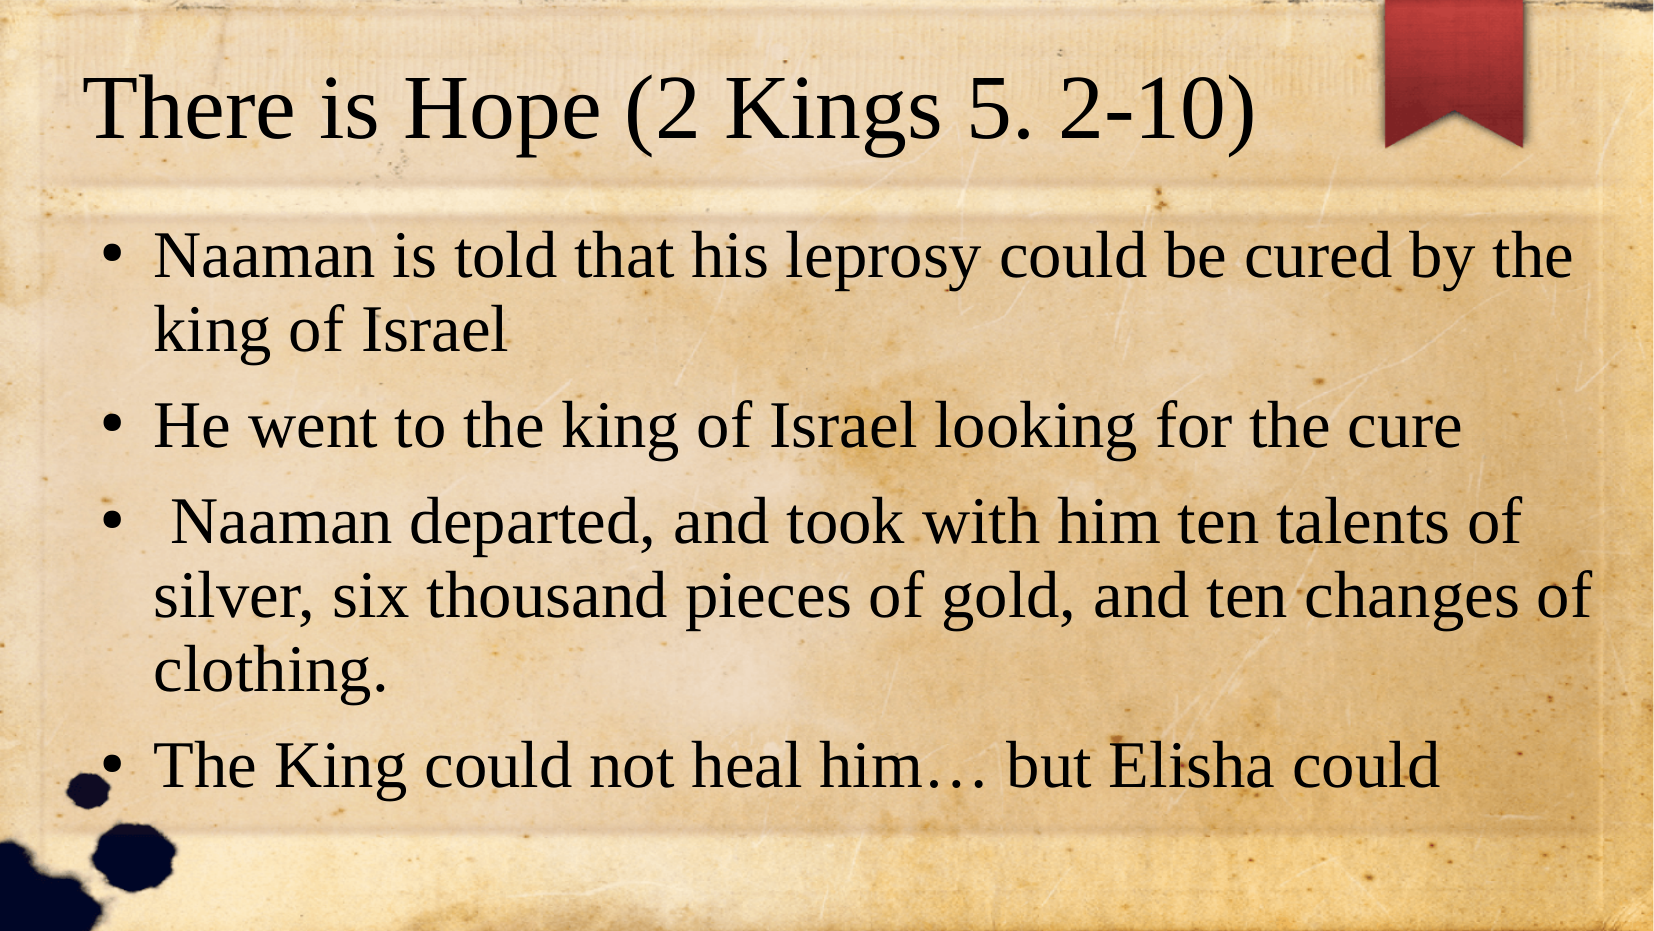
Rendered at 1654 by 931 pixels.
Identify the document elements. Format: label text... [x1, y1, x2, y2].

picture [0, 0, 1654, 931]
list Naaman is told that his leprosy could be cured by the king of Israel He went to the king of Israel looking for the cure Naaman departed, and took with him ten talents of silver, six thousand pieces of gold, and ten changes of clothing. The King could not heal him… but Elisha could [82, 217, 1613, 826]
title There is Hope (2 Kings 5. 2-10) [82, 37, 1347, 178]
